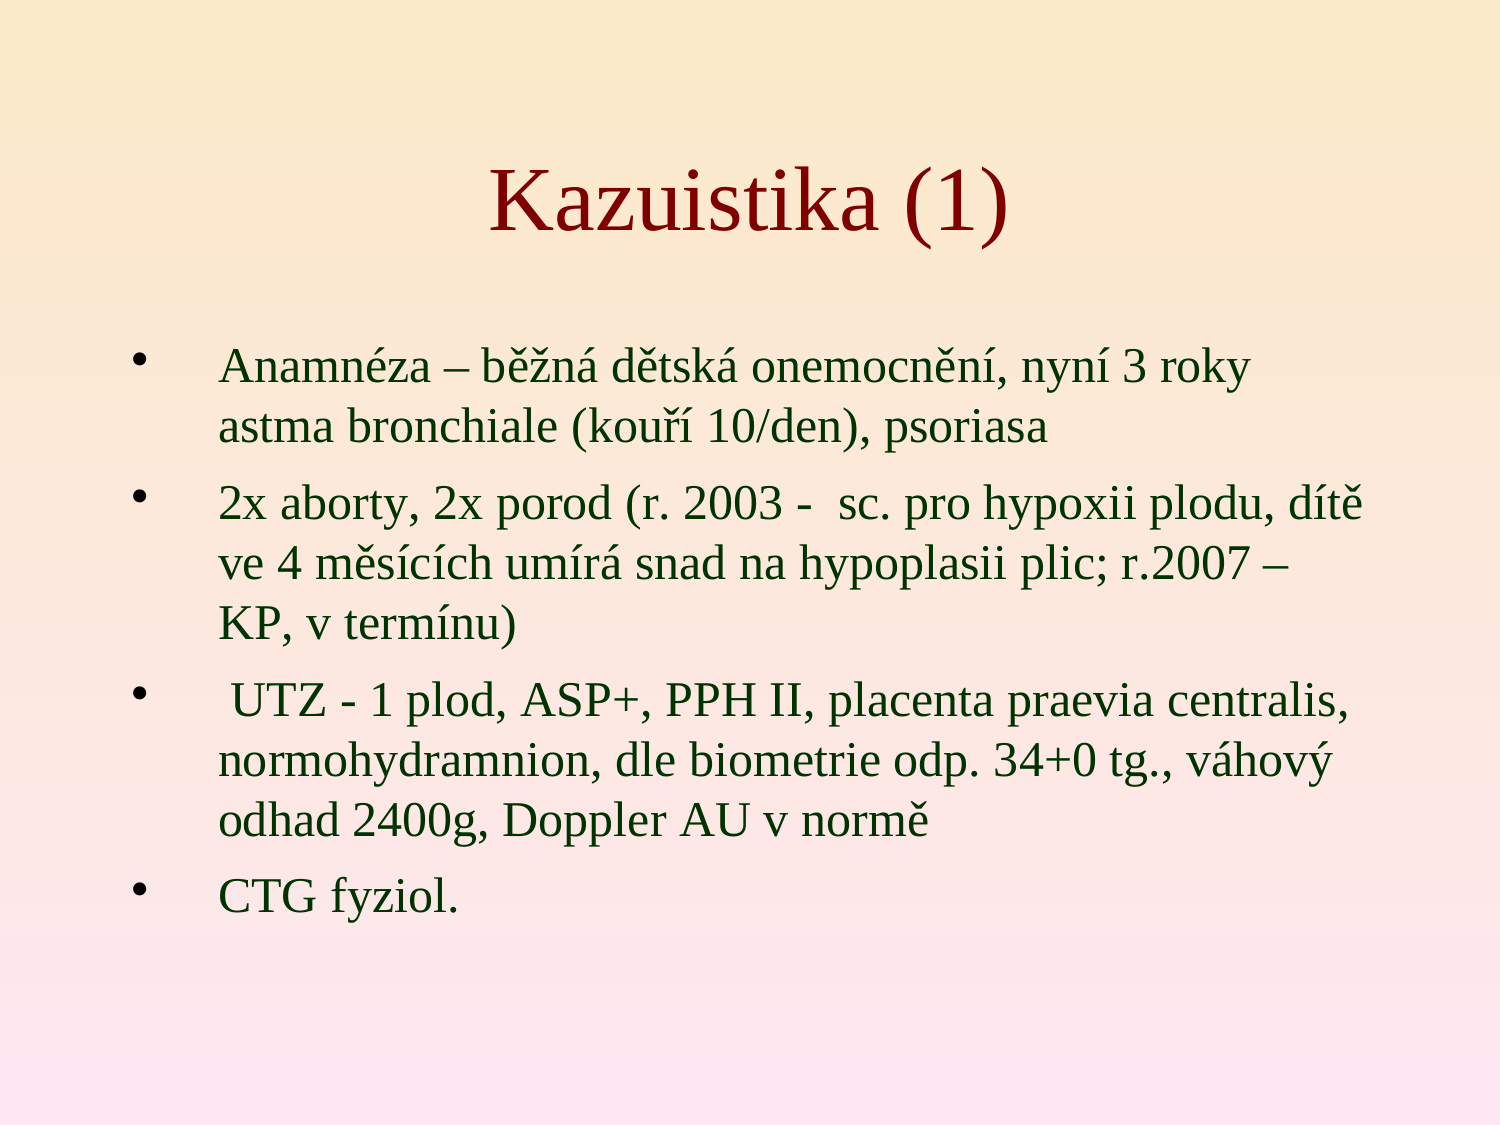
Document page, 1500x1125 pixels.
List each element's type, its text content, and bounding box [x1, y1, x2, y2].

title Kazuistika (1) [112, 99, 1388, 288]
list Anamnéza – běžná dětská onemocnění, nyní 3 roky astma bronchiale (kouří 10/den), psoriasa 2x aborty, 2x porod (r. 2003 - sc. pro hypoxii plodu, dítě ve 4 měsících umírá snad na hypoplasii plic; r.2007 – KP, v termínu) UTZ - 1 plod, ASP+, PPH II, placenta praevia centralis, normohydramnion, dle biometrie odp. 34+0 tg., váhový odhad 2400g, Doppler AU v normě CTG fyziol. [112, 324, 1388, 1000]
